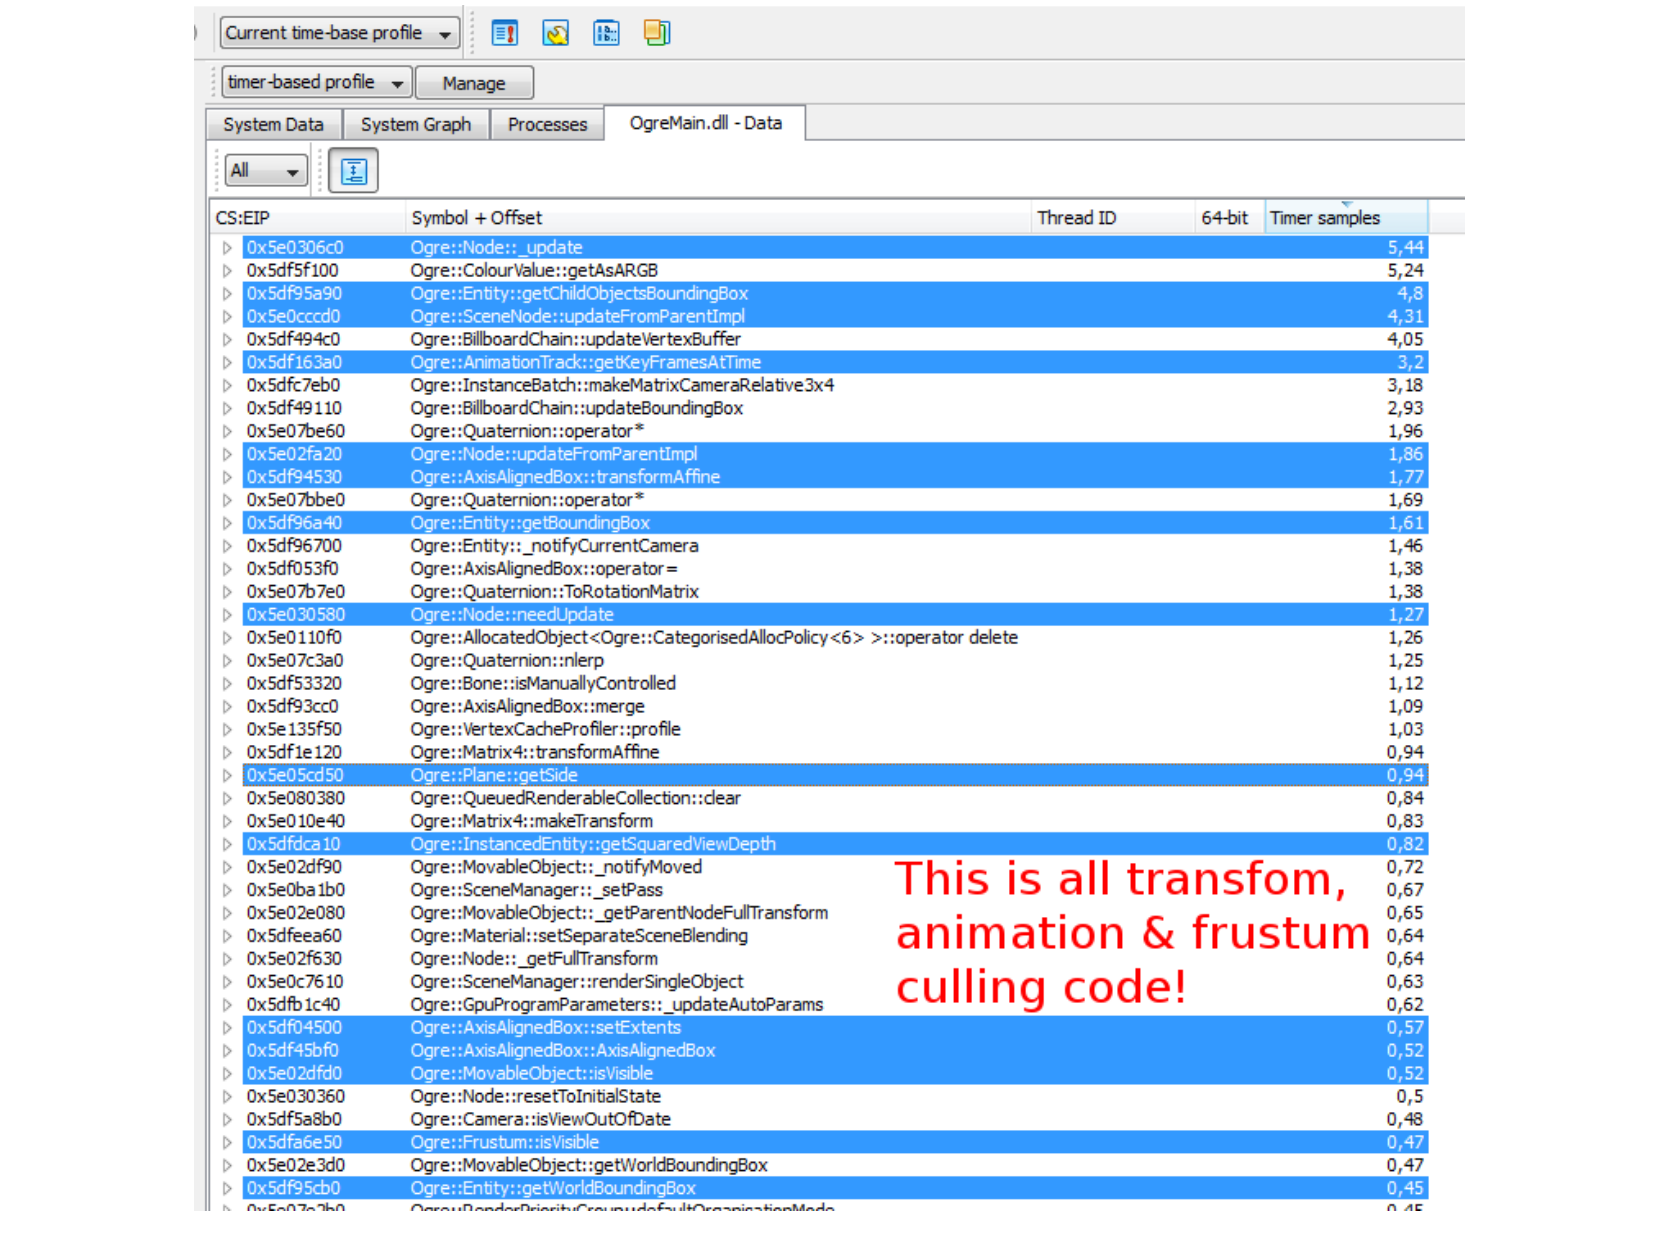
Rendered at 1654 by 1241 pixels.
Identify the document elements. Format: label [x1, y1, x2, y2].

picture [194, 5, 1465, 1211]
